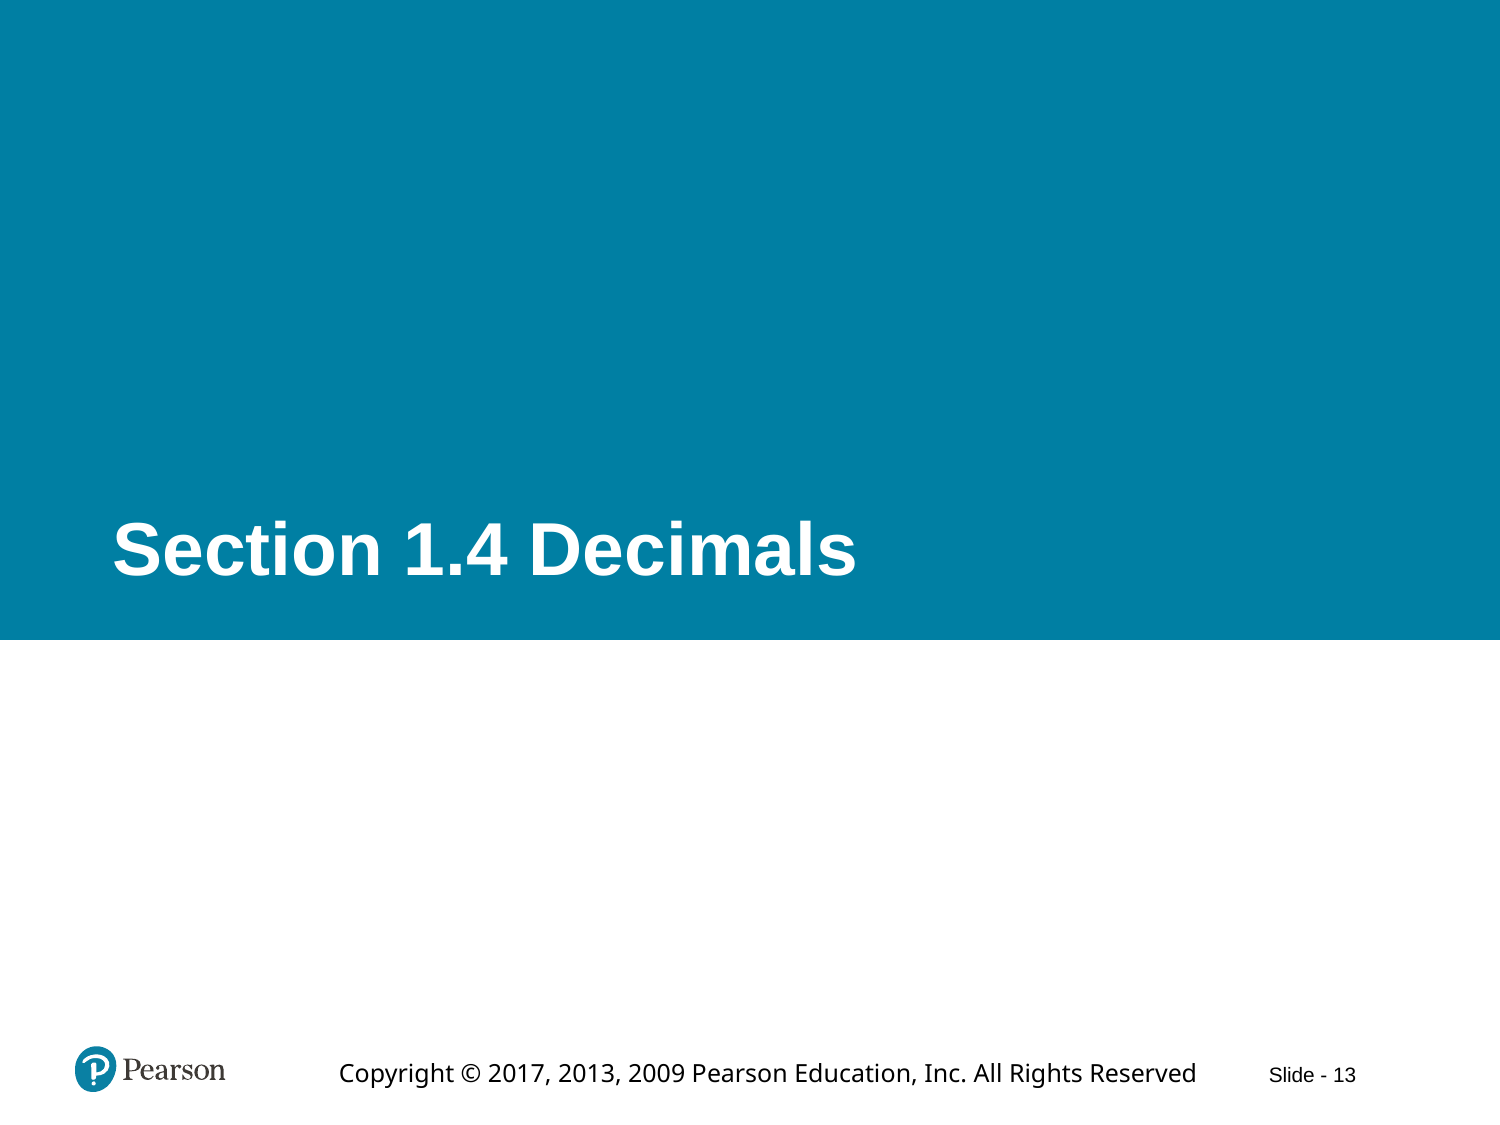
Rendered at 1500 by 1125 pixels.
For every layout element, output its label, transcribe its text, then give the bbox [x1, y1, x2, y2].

title Section 1.4 Decimals [112, 125, 1388, 591]
